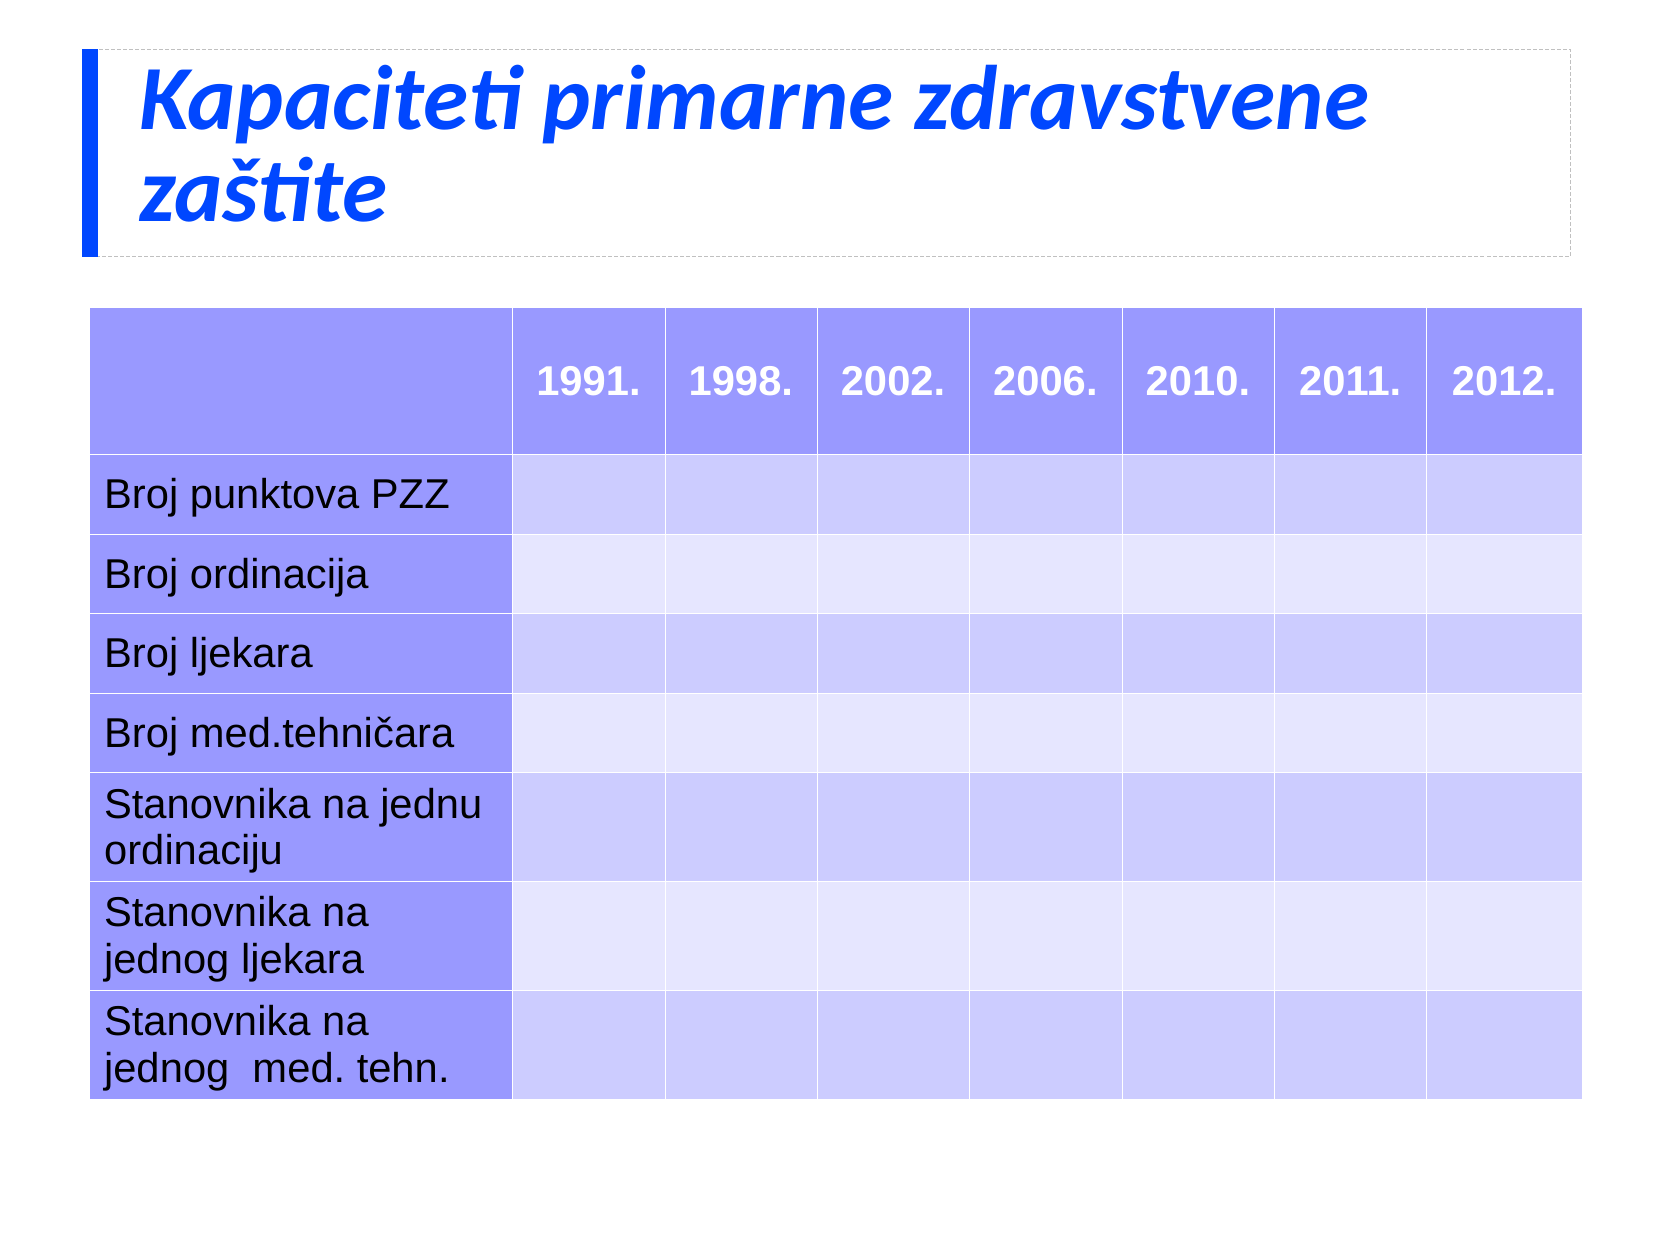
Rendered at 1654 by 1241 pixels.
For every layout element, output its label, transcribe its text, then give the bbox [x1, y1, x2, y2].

table_cell [666, 694, 817, 772]
table_cell Stanovnika na jednog ljekara [90, 882, 512, 990]
table_header 2012. [1427, 308, 1582, 454]
table_cell [1275, 773, 1426, 881]
table_cell [1123, 455, 1274, 534]
title Kapaciteti primarne zdravstvene zaštite [139, 49, 1571, 257]
table_cell [1275, 694, 1426, 772]
table_cell [1275, 614, 1426, 693]
table_header 1991. [513, 308, 665, 454]
table_cell [1123, 773, 1274, 881]
table_header 2006. [970, 308, 1122, 454]
table_cell Broj ljekara [90, 614, 512, 693]
table_cell [970, 535, 1122, 613]
table_cell [666, 991, 817, 1099]
table_cell [1427, 991, 1582, 1099]
table_cell [818, 455, 969, 534]
table_header 2010. [1123, 308, 1274, 454]
table_cell [970, 694, 1122, 772]
table_cell [818, 991, 969, 1099]
table_cell [1427, 773, 1582, 881]
table_cell [666, 882, 817, 990]
table_cell [970, 773, 1122, 881]
table_cell [1275, 882, 1426, 990]
table_cell [970, 882, 1122, 990]
table_cell [513, 882, 665, 990]
table_cell [513, 455, 665, 534]
table_cell [513, 535, 665, 613]
table_cell Broj punktova PZZ [90, 455, 512, 534]
table_cell [1123, 882, 1274, 990]
table_header 2011. [1275, 308, 1426, 454]
table_cell [1427, 535, 1582, 613]
table_cell [1427, 882, 1582, 990]
table_cell [513, 773, 665, 881]
table_cell [818, 614, 969, 693]
table_cell [1427, 455, 1582, 534]
table_cell [1123, 535, 1274, 613]
table_header 2002. [818, 308, 969, 454]
table_cell [513, 694, 665, 772]
table_cell [818, 882, 969, 990]
table_cell Broj ordinacija [90, 535, 512, 613]
table_header [90, 308, 512, 454]
table_cell [1275, 535, 1426, 613]
table_cell [666, 535, 817, 613]
table_cell [1123, 614, 1274, 693]
table_cell Stanovnika na jednu ordinaciju [90, 773, 512, 881]
table_cell [513, 991, 665, 1099]
table_cell [666, 614, 817, 693]
table_cell [1427, 614, 1582, 693]
table_cell [1275, 991, 1426, 1099]
table_cell [1427, 694, 1582, 772]
table_cell [1123, 991, 1274, 1099]
table_cell [818, 773, 969, 881]
table_cell [818, 535, 969, 613]
table_header 1998. [666, 308, 817, 454]
table_cell [970, 614, 1122, 693]
table_cell [513, 614, 665, 693]
table_cell [666, 773, 817, 881]
table_cell [970, 455, 1122, 534]
table_cell [970, 991, 1122, 1099]
table_cell Broj med.tehničara [90, 694, 512, 772]
table_cell [666, 455, 817, 534]
table_cell [1275, 455, 1426, 534]
table_cell Stanovnika na jednog med. tehn. [90, 991, 512, 1099]
table_cell [818, 694, 969, 772]
table_cell [1123, 694, 1274, 772]
